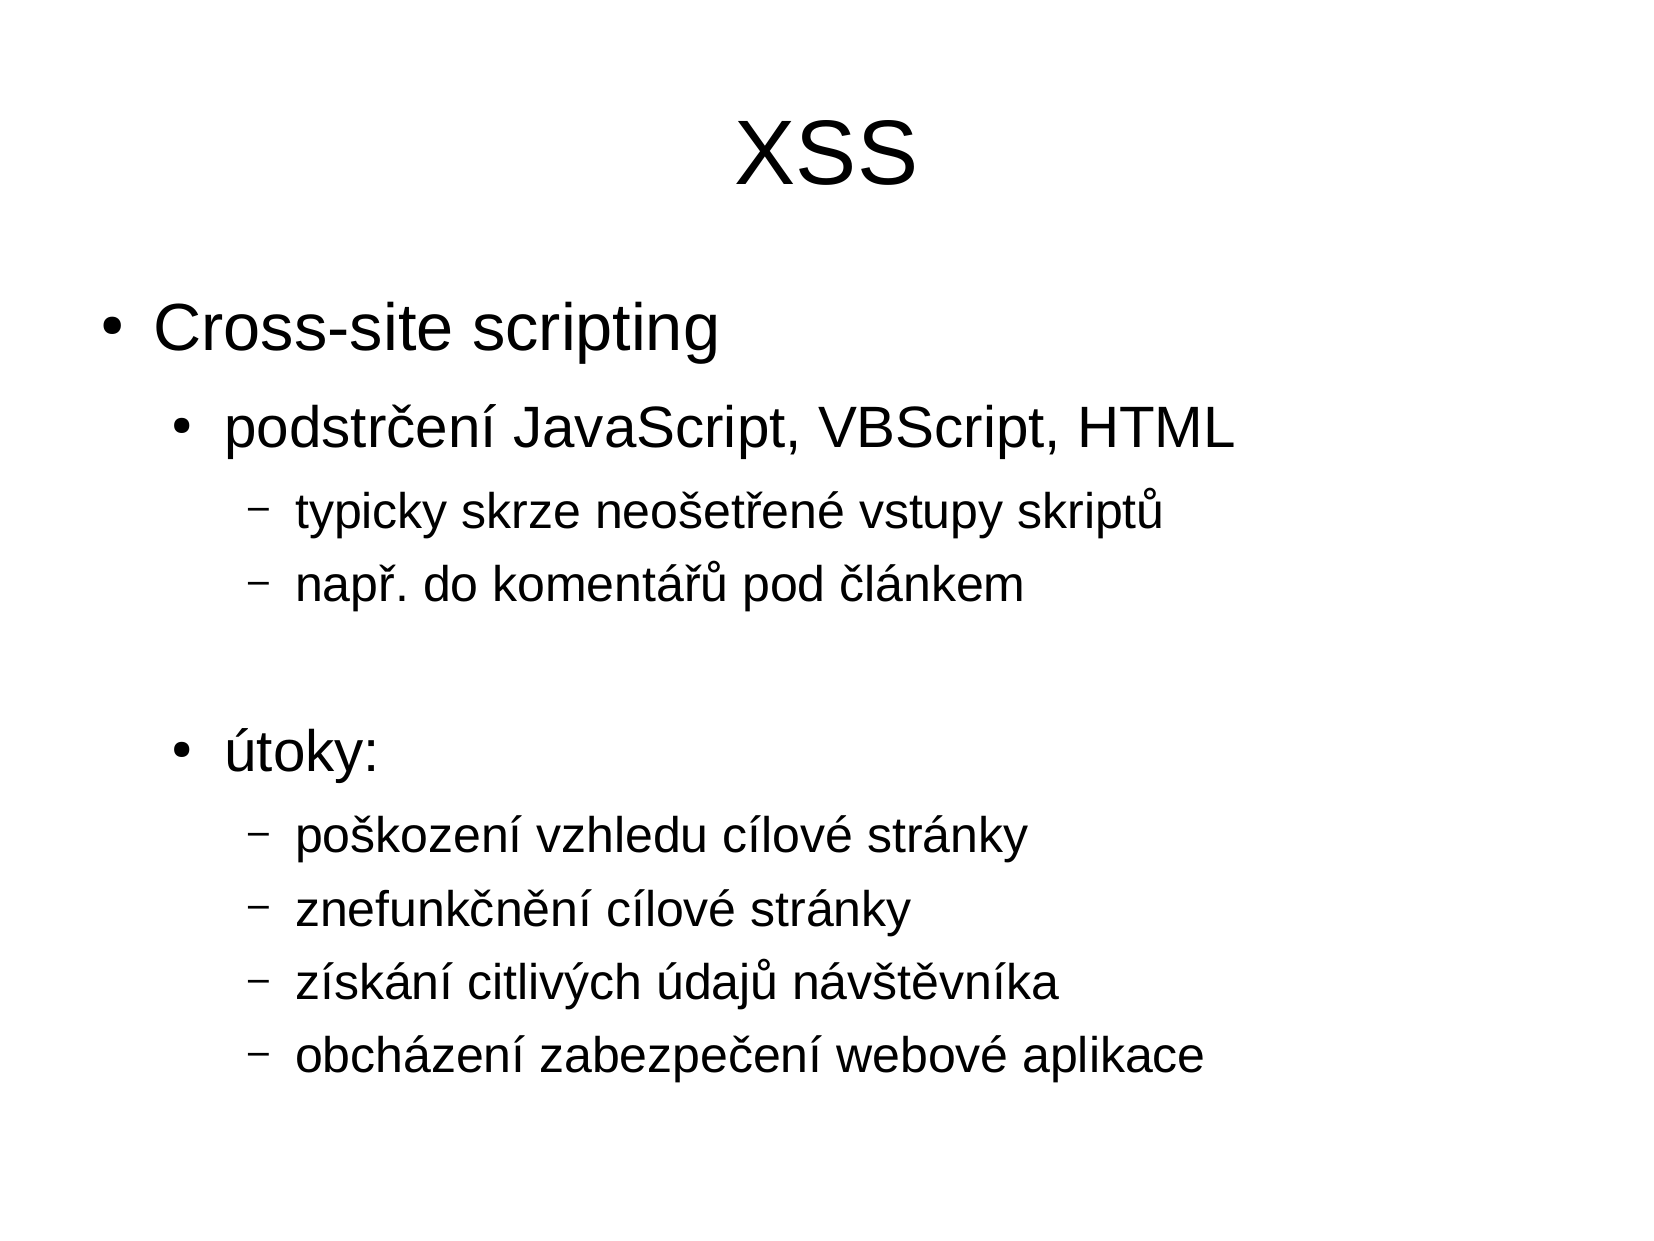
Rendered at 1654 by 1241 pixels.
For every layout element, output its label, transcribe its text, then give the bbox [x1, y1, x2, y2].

title XSS [82, 49, 1571, 257]
list Cross-site scripting podstrčení JavaScript, VBScript, HTML typicky skrze neošetřené vstupy skriptů např. do komentářů pod článkem útoky: poškození vzhledu cílové stránky znefunkčnění cílové stránky získání citlivých údajů návštěvníka obcházení zabezpečení webové aplikace [82, 290, 1571, 1109]
